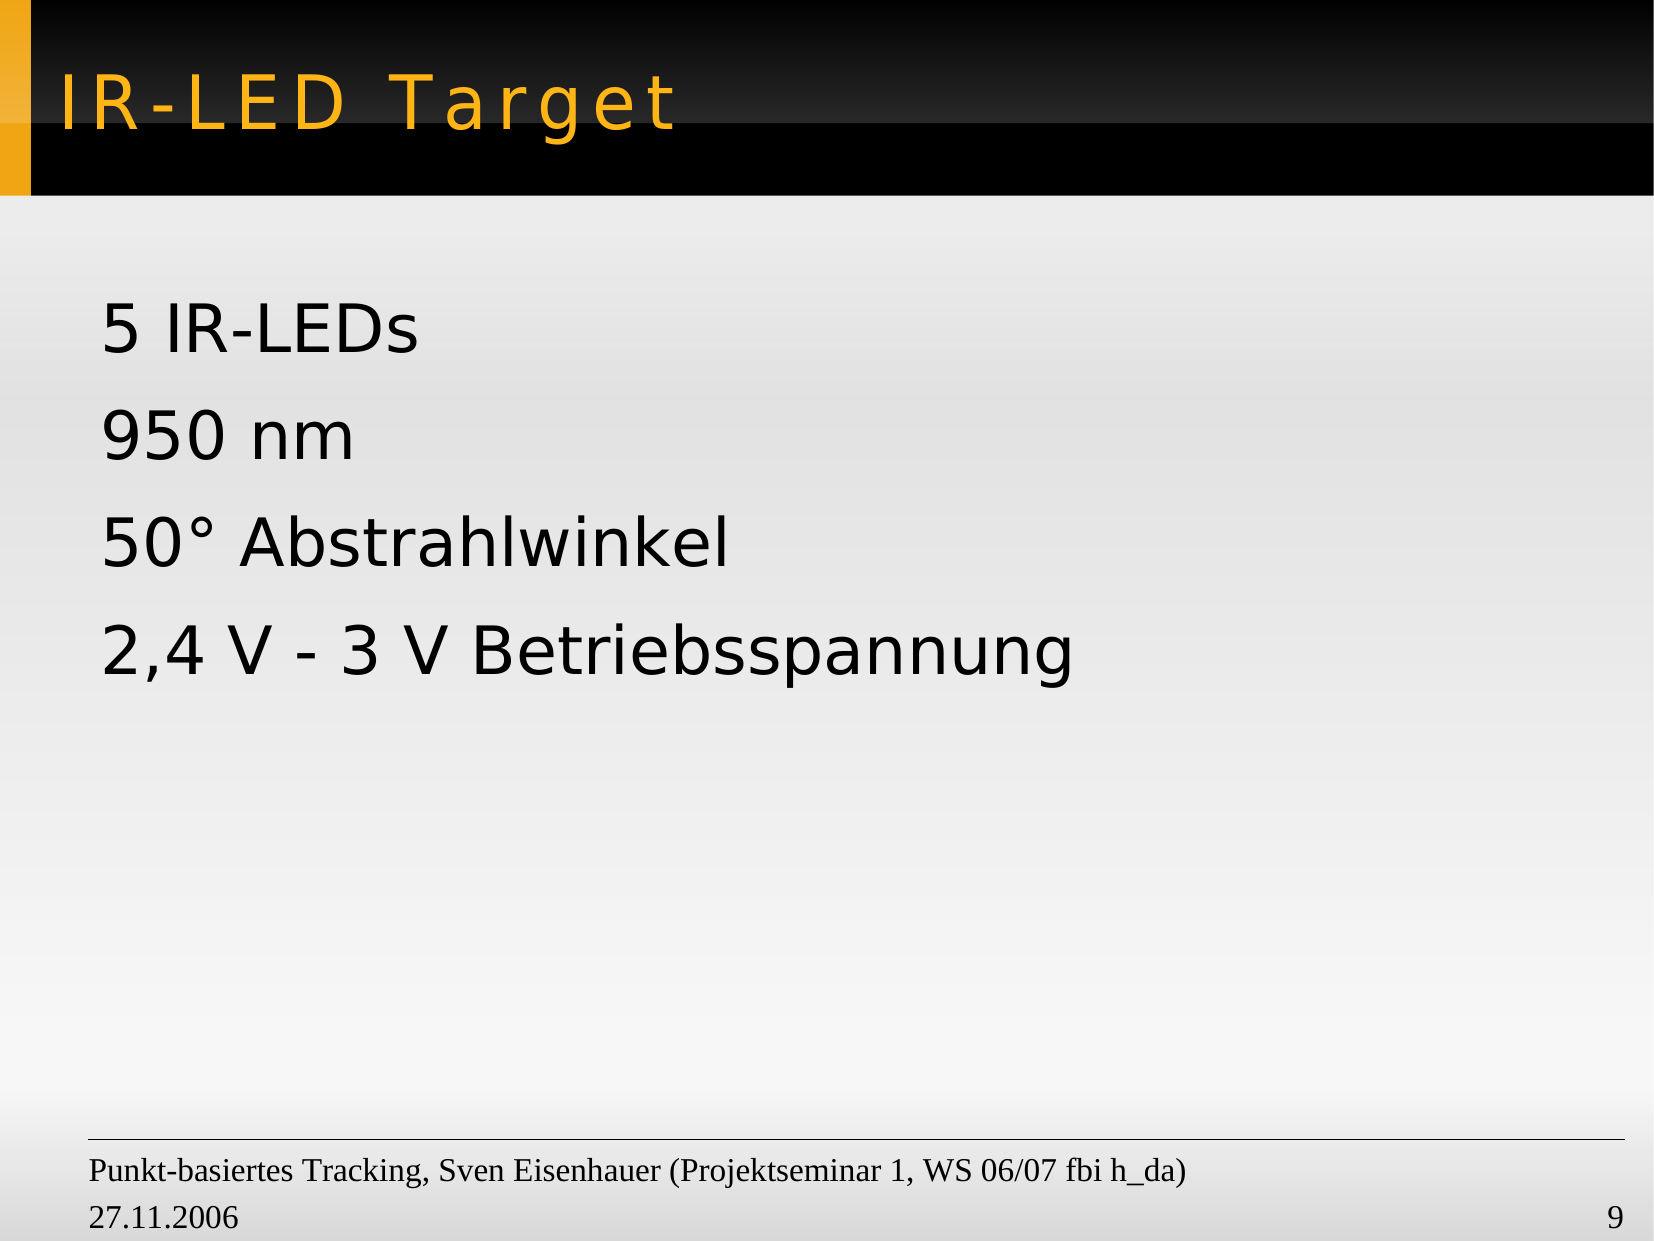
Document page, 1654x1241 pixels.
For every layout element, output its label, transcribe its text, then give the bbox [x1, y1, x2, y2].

picture [0, 0, 1654, 1241]
title IR-LED Target [59, 29, 1270, 178]
list 5 IR-LEDs 950 nm 50° Abstrahlwinkel 2,4 V - 3 V Betriebsspannung [82, 290, 809, 1094]
